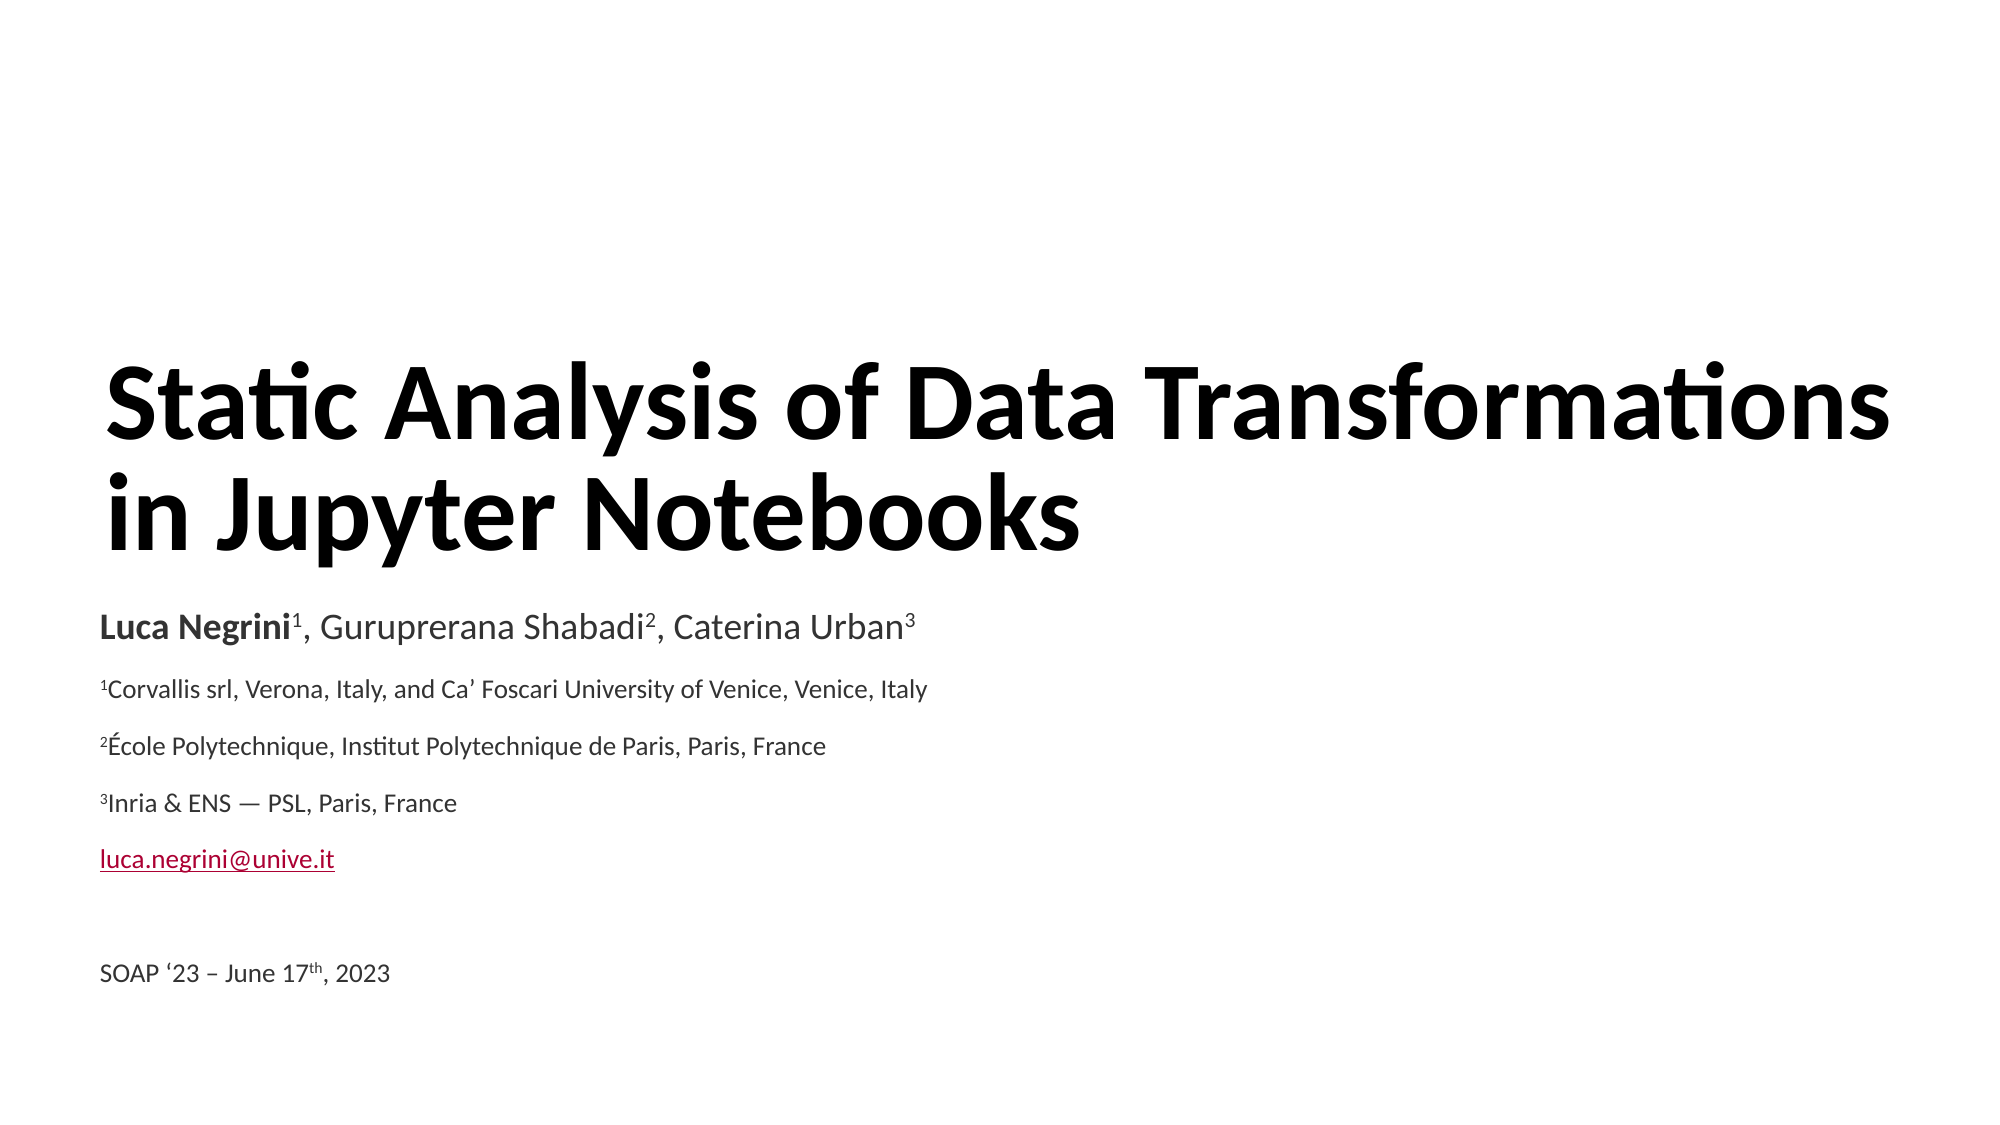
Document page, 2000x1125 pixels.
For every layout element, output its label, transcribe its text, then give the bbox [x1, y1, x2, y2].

subtitle Luca Negrini1, Guruprerana Shabadi2, Caterina Urban3 1Corvallis srl, Verona, Italy, and Ca’ Foscari University of Venice, Venice, Italy 2École Polytechnique, Institut Polytechnique de Paris, Paris, France 3Inria & ENS — PSL, Paris, France luca.negrini@unive.it SOAP ‘23 – June 17th, 2023 [99, 610, 1900, 1000]
title Static Analysis of Data Transformations in Jupyter Notebooks [105, 169, 1905, 579]
